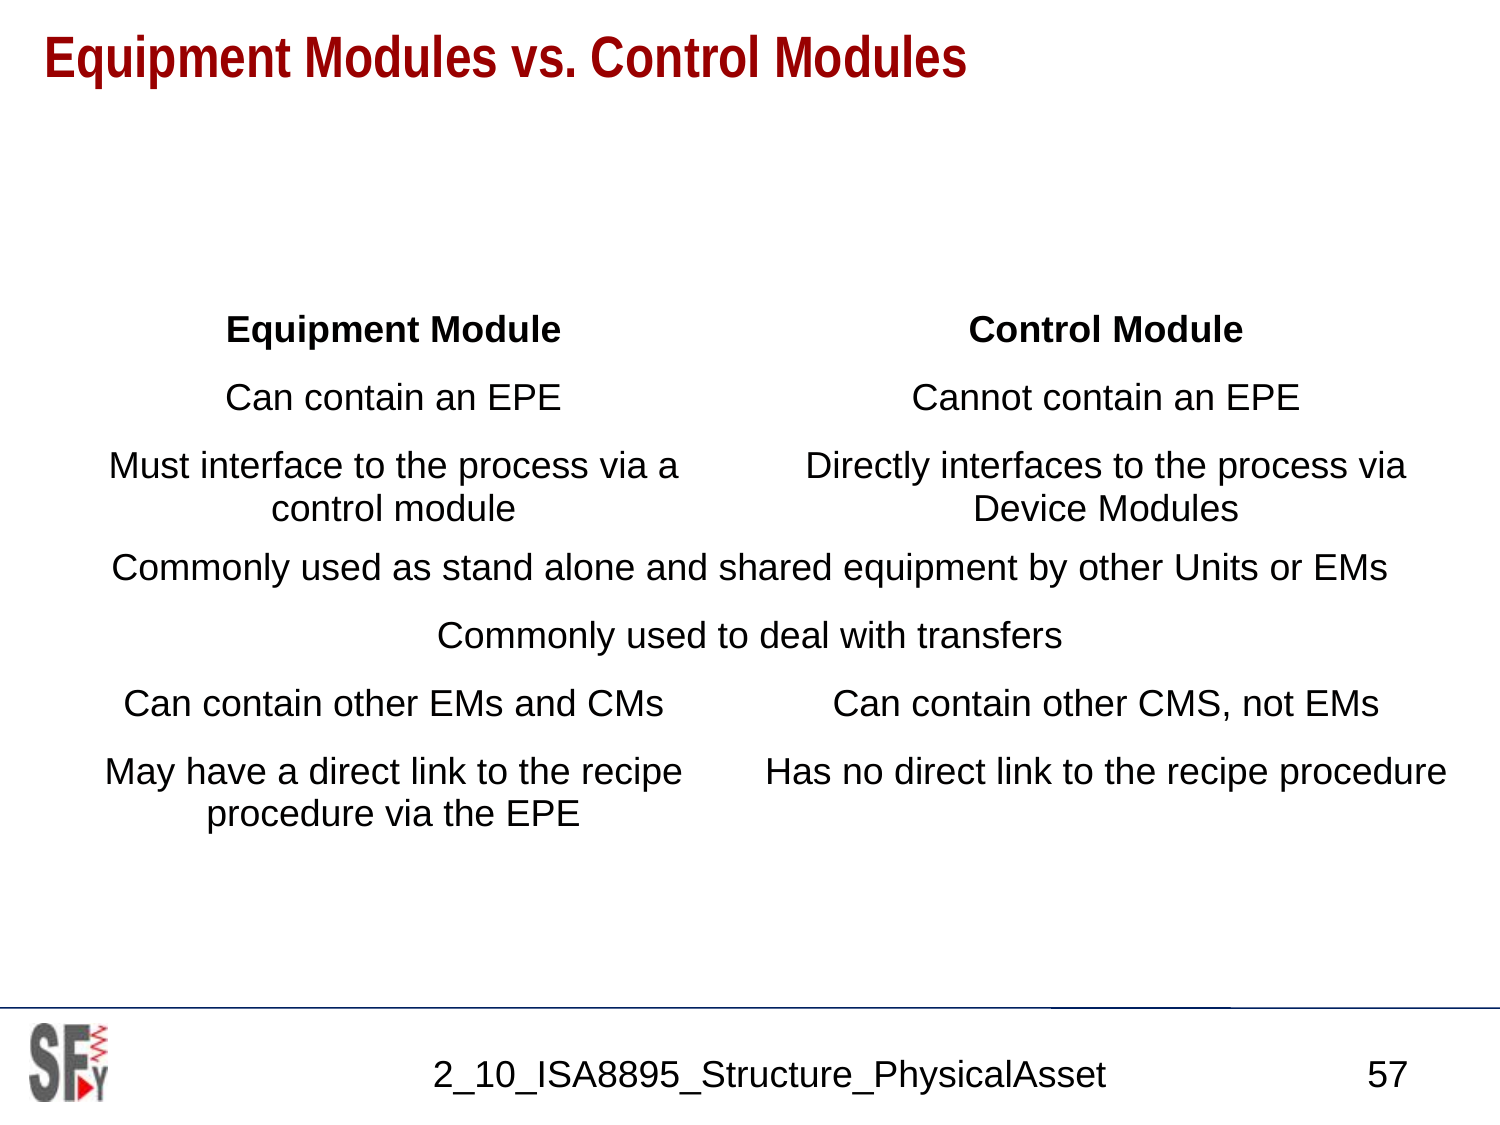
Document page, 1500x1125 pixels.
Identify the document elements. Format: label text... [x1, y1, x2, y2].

table_cell Cannot contain an EPE [750, 369, 1462, 437]
table_cell Commonly used to deal with transfers [38, 607, 1462, 675]
table_header Control Module [750, 301, 1462, 369]
table_cell Can contain other CMS, not EMs [750, 675, 1462, 743]
table_cell Must interface to the process via a control module [38, 437, 750, 539]
table_cell Has no direct link to the recipe procedure [750, 743, 1462, 845]
title Equipment Modules vs. Control Modules [29, 12, 1471, 138]
table_cell Can contain an EPE [38, 369, 750, 437]
slide_number <numéro> [1352, 1034, 1490, 1103]
table_cell Commonly used as stand alone and shared equipment by other Units or EMs [38, 539, 1462, 607]
table_header Equipment Module [38, 301, 750, 369]
picture [29, 1023, 108, 1102]
table_cell Can contain other EMs and CMs [38, 675, 750, 743]
footer 2_10_ISA8895_Structure_PhysicalAsset [417, 1034, 1352, 1103]
table_cell May have a direct link to the recipe procedure via the EPE [38, 743, 750, 845]
table_cell Directly interfaces to the process via Device Modules [750, 437, 1462, 539]
